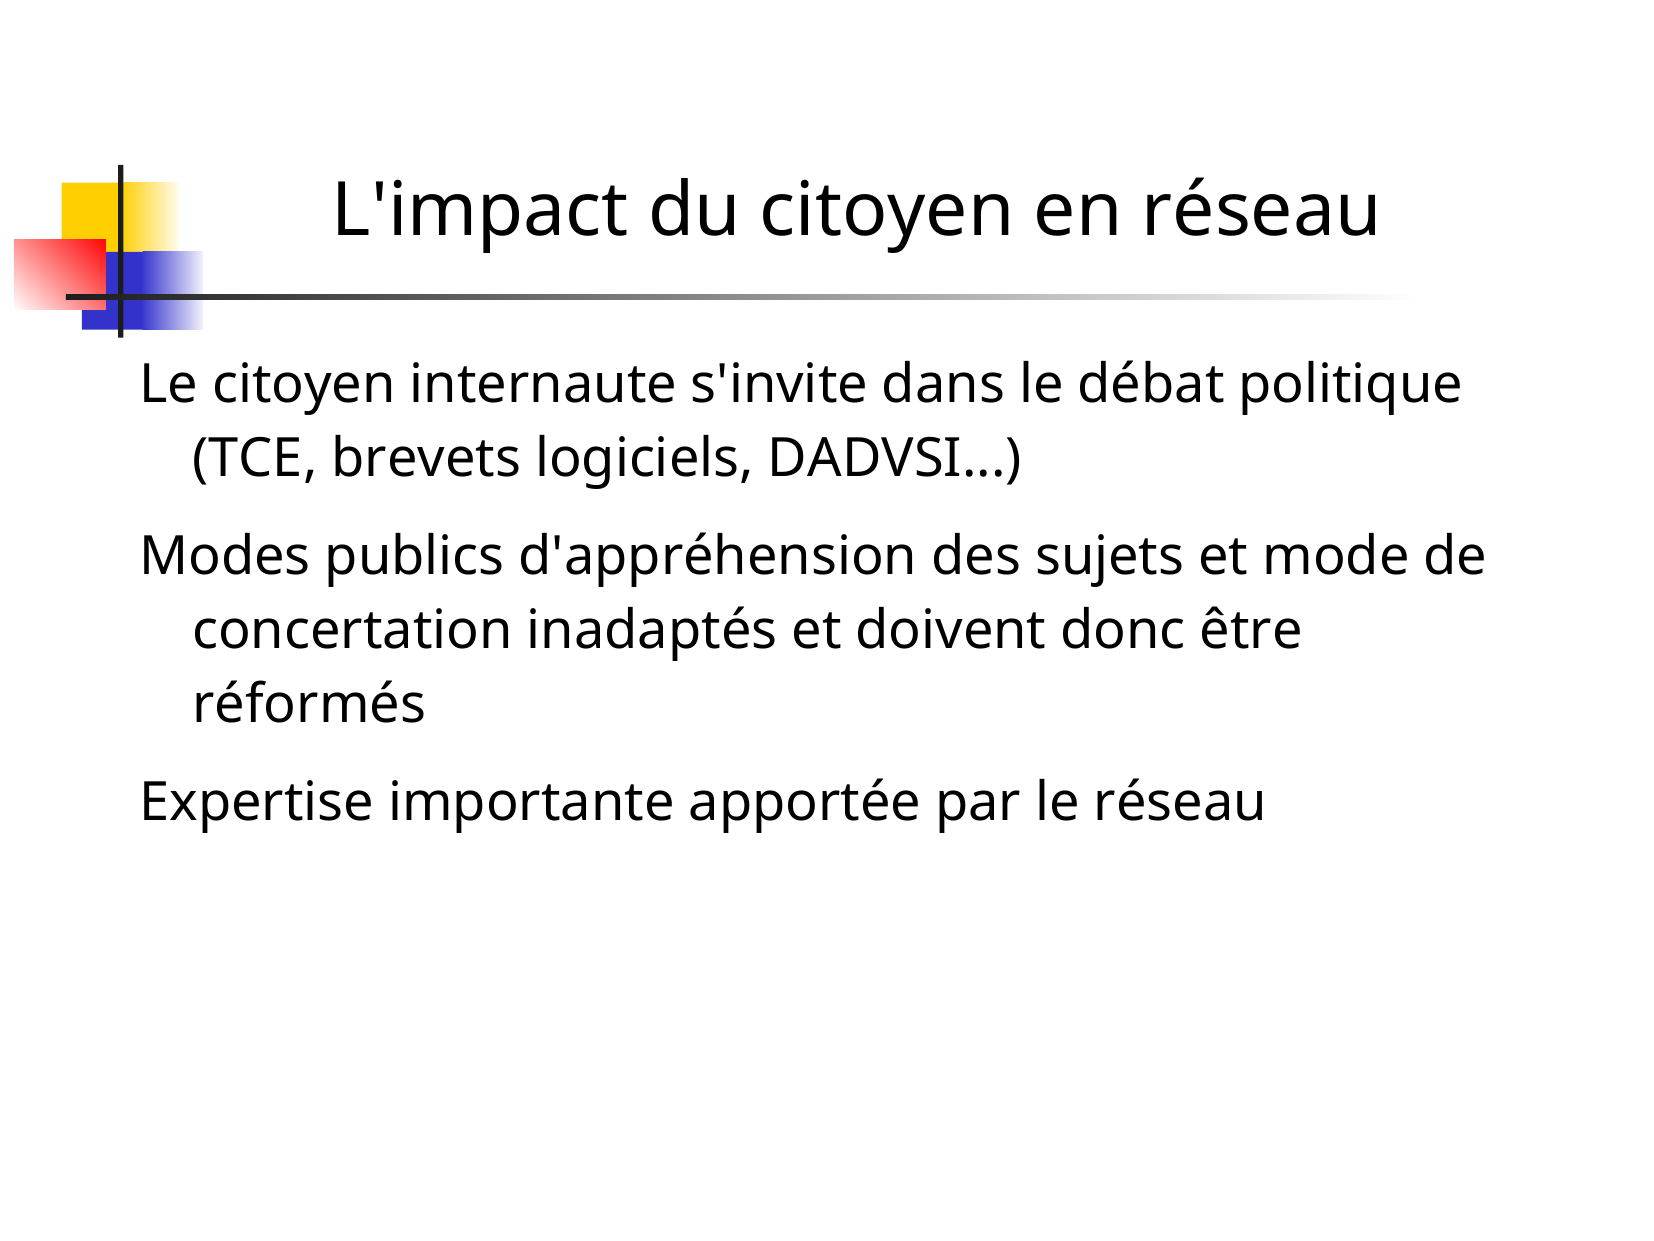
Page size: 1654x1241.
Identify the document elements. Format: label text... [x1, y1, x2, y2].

title L'impact du citoyen en réseau [121, 110, 1534, 303]
list Le citoyen internaute s'invite dans le débat politique (TCE, brevets logiciels, DADVSI...) Modes publics d'appréhension des sujets et mode de concertation inadaptés et doivent donc être réformés Expertise importante apportée par le réseau [121, 344, 1534, 1112]
